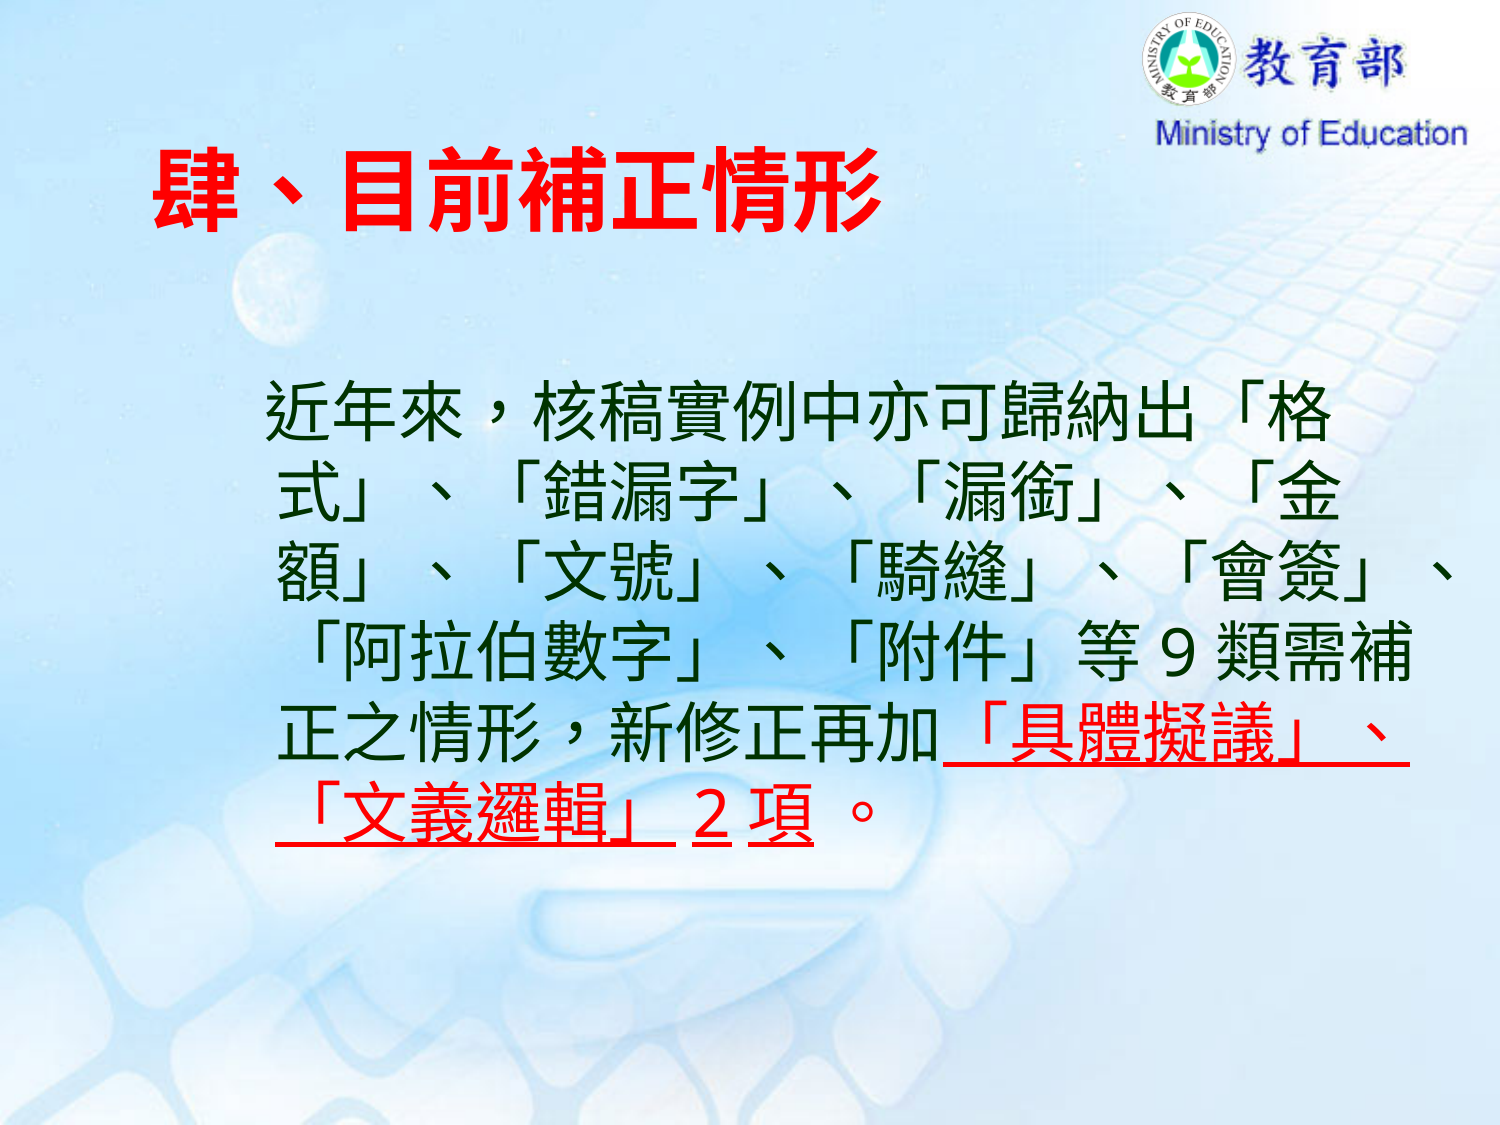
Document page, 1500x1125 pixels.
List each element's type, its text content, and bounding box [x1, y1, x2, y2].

text_box [1012, 50, 1463, 126]
text_box 肆、目前補正情形 [136, 125, 900, 251]
list 近年來，核稿實例中亦可歸納出「格式」、「錯漏字」、「漏銜」、「金額」、「文號」、「騎縫」、「會簽」、「阿拉伯數字」、「附件」等9類需補正之情形，新修正再加「具體擬議」、「文義邏輯」2項 。 [147, 362, 1448, 1125]
